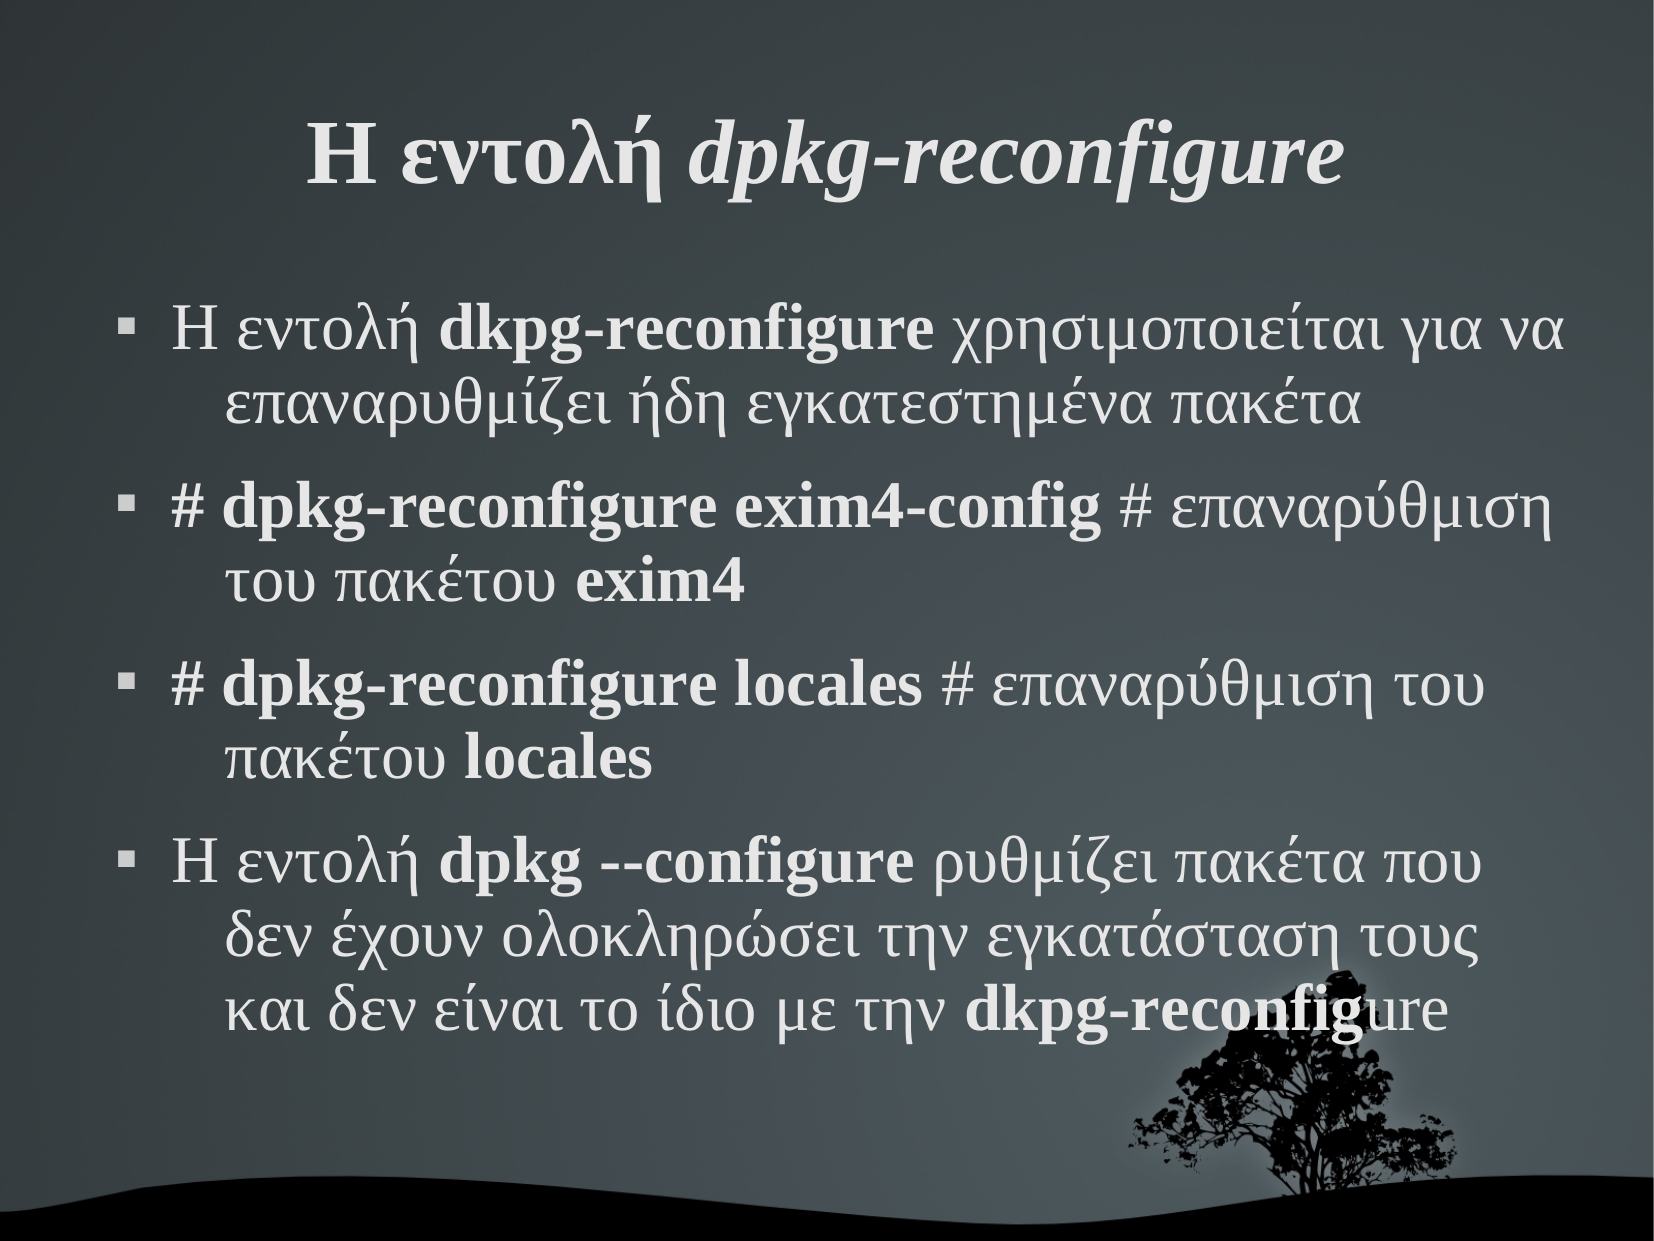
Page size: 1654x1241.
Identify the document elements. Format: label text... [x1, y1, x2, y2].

list Η εντολή dkpg-reconfigure χρησιμοποιείται για να επαναρυθμίζει ήδη εγκατεστημένα πακέτα # dpkg-reconfigure exim4-config # επαναρύθμιση του πακέτου exim4 # dpkg-reconfigure locales # επαναρύθμιση του πακέτου locales Η εντολή dpkg --configure ρυθμίζει πακέτα που δεν έχουν ολοκληρώσει την εγκατάσταση τους και δεν είναι το ίδιο με την dkpg-reconfigure [82, 290, 1571, 1151]
picture [0, 0, 1654, 1241]
title Η εντολή dpkg-reconfigure [82, 49, 1571, 257]
